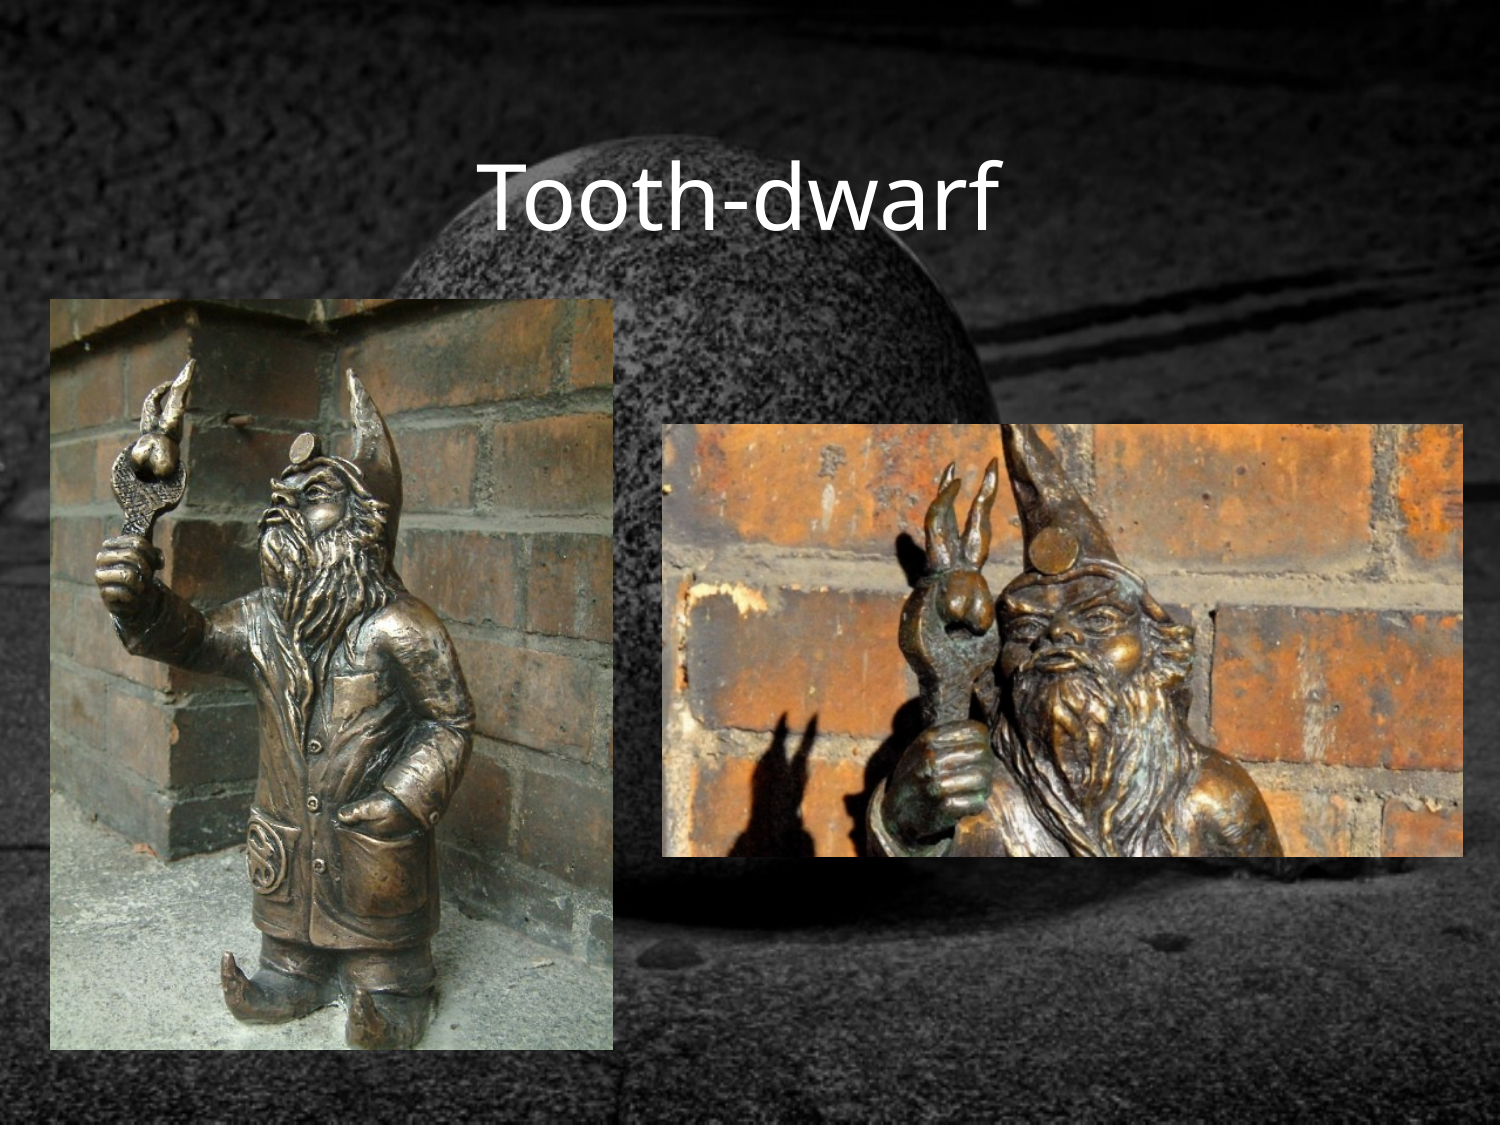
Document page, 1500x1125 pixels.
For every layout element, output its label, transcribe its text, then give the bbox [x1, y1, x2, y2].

picture [662, 425, 1463, 857]
picture [50, 299, 613, 1051]
title Tooth-dwarf [112, 99, 1388, 288]
